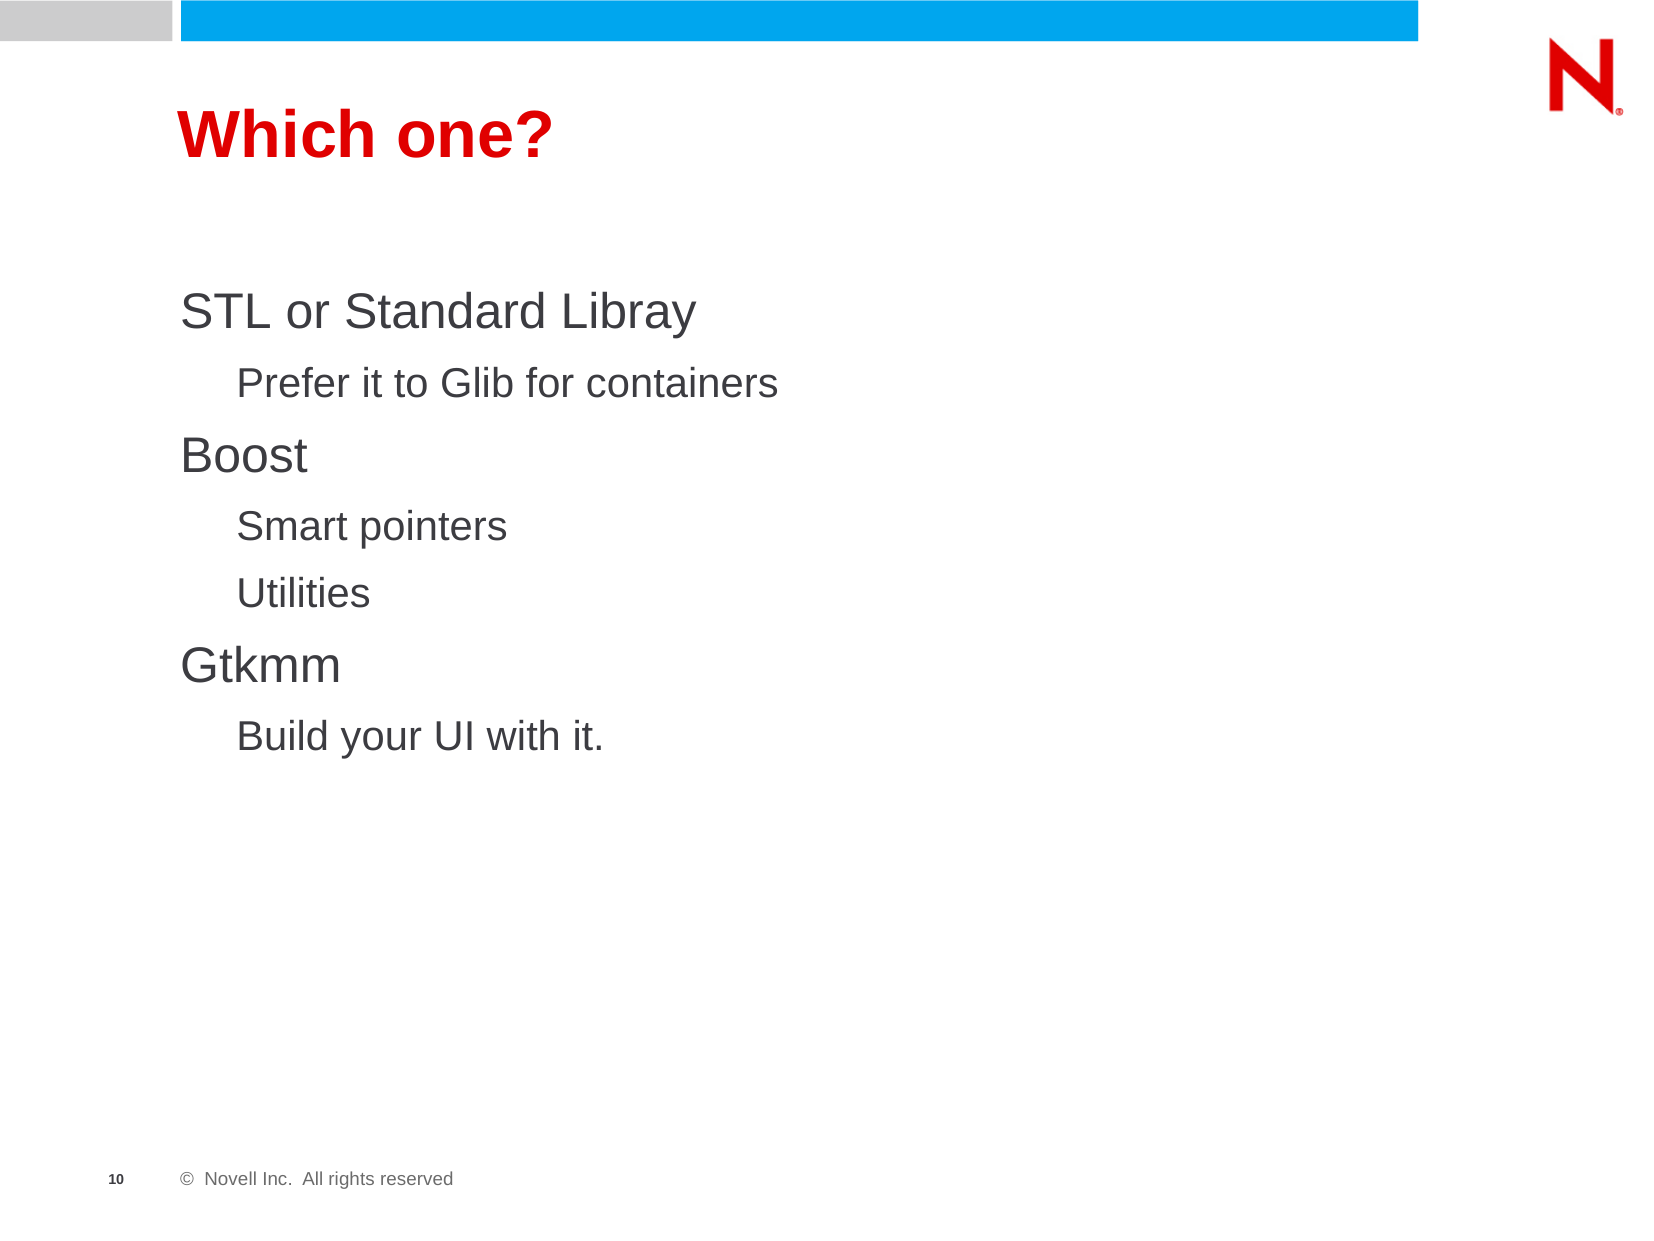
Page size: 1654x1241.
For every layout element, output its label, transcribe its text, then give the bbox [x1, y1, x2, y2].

title Which one? [177, 46, 1525, 226]
picture [1547, 35, 1624, 117]
list STL or Standard Libray Prefer it to Glib for containers Boost Smart pointers Utilities Gtkmm Build your UI with it. [180, 280, 1547, 1087]
